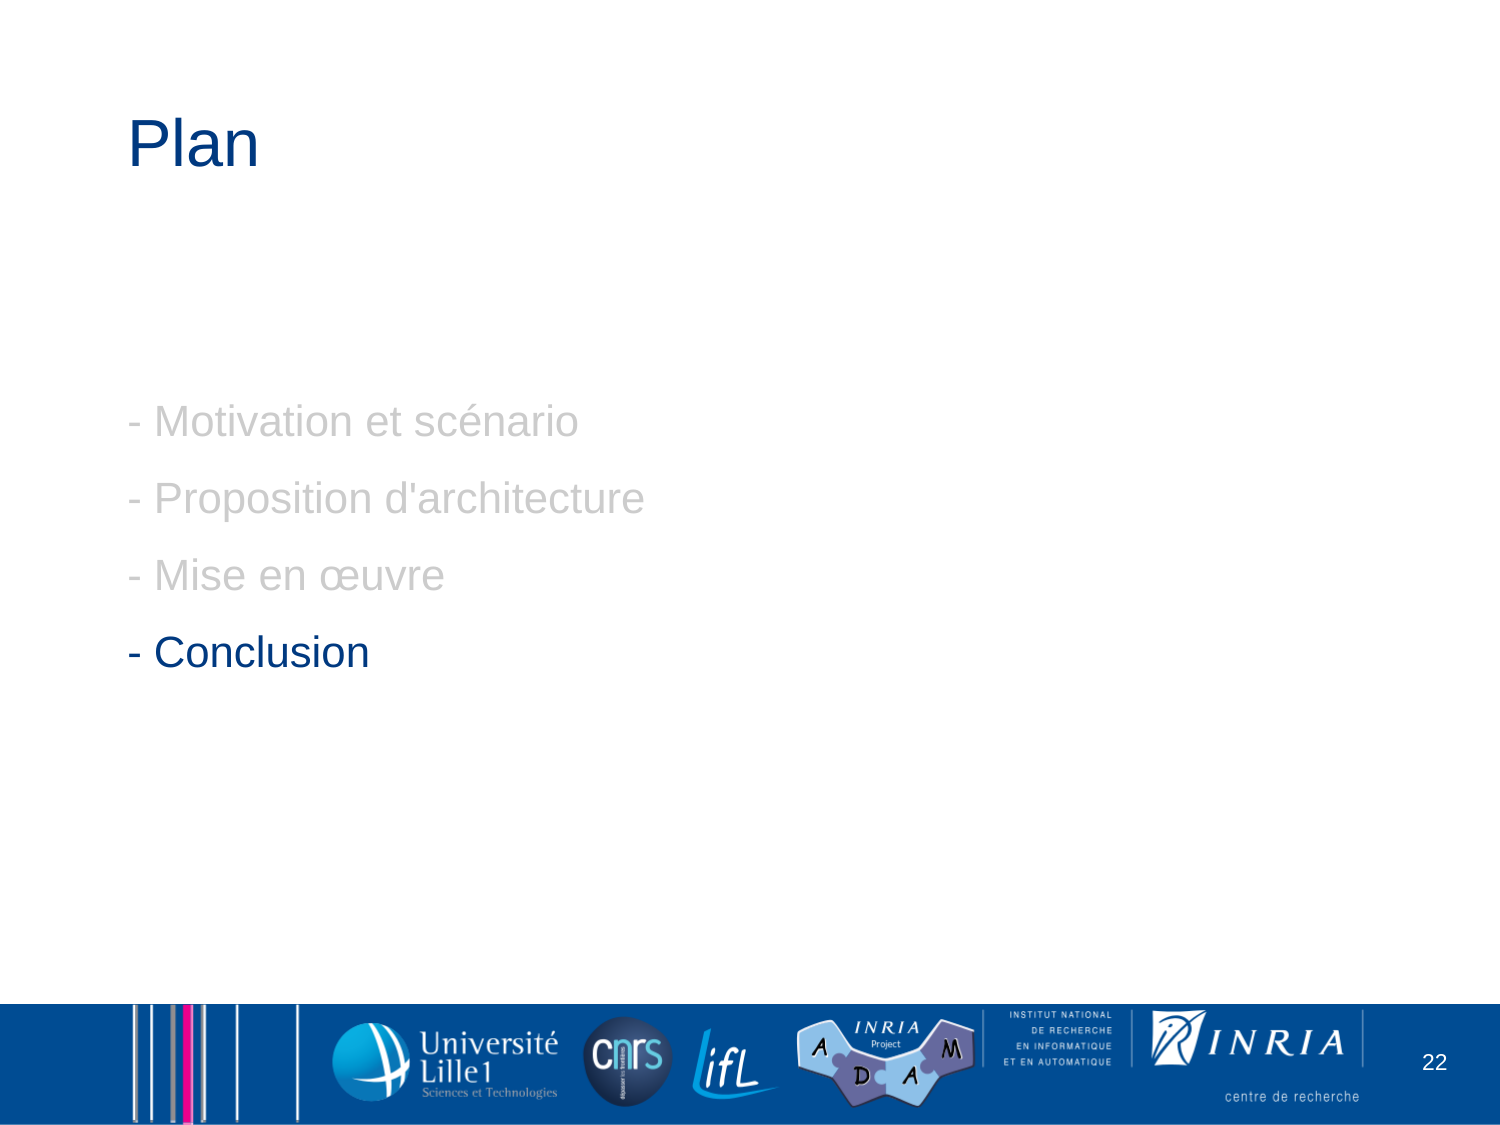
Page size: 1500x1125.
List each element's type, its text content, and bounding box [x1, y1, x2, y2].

title Plan [112, 0, 1474, 188]
list - Motivation et scénario - Proposition d'architecture - Mise en œuvre - Conclusion [112, 385, 1476, 740]
picture [0, 1004, 1500, 1125]
